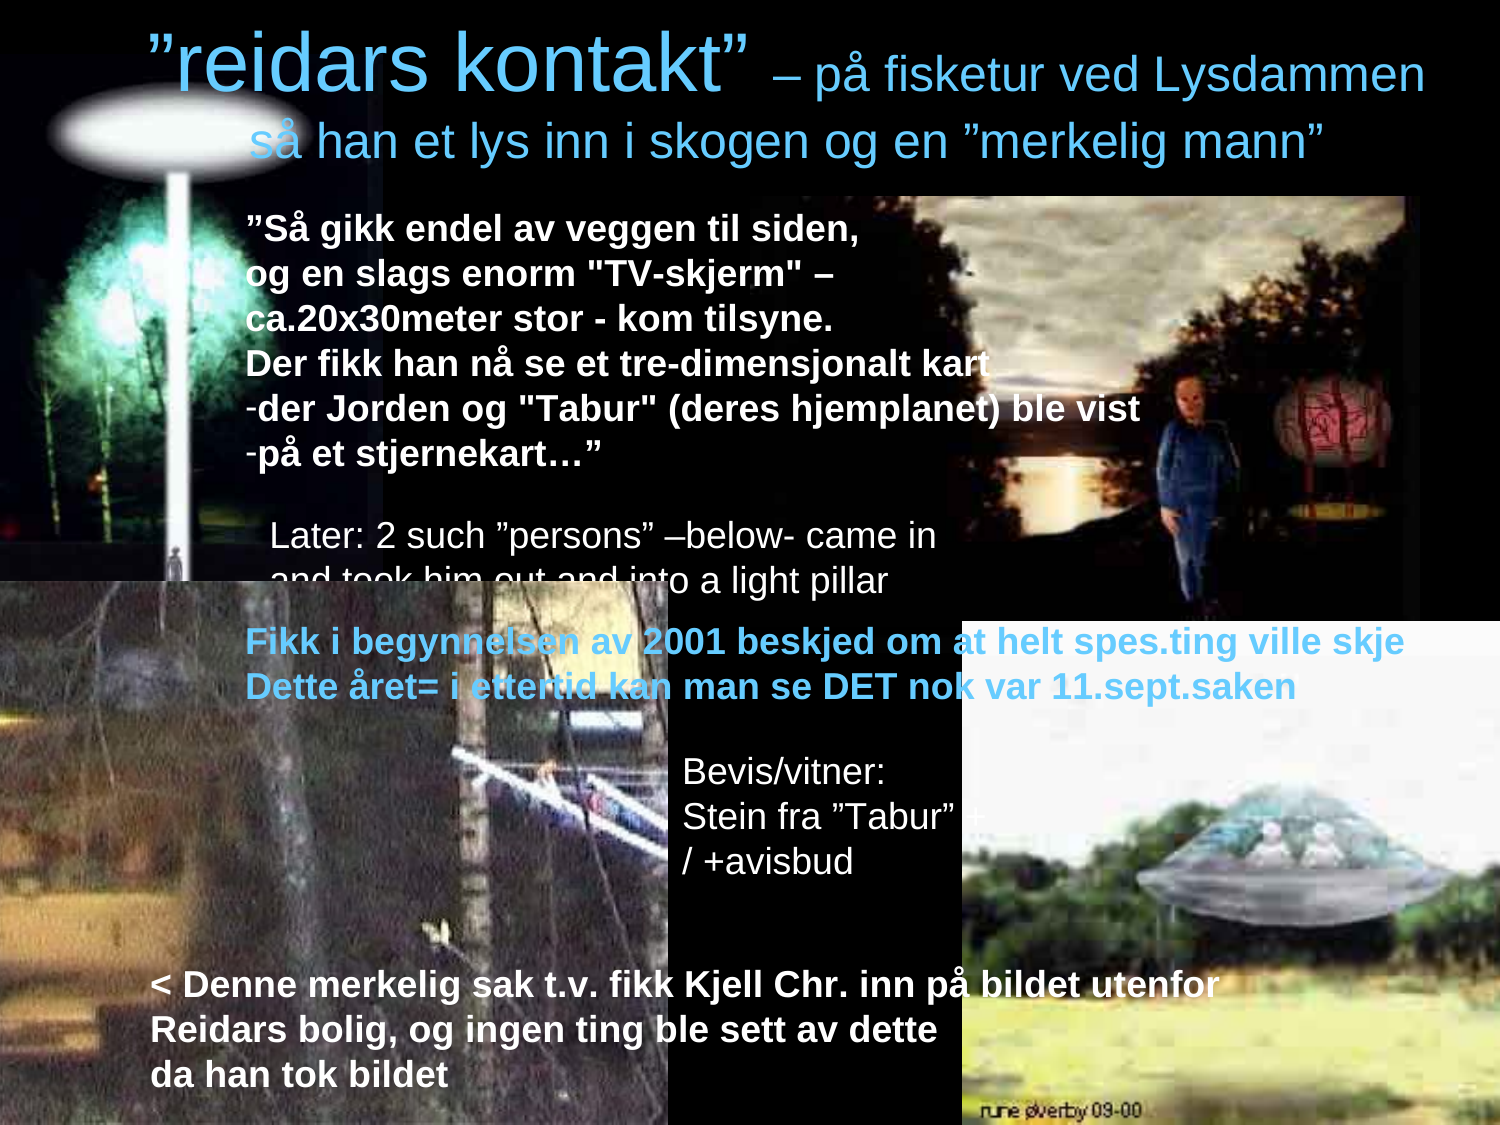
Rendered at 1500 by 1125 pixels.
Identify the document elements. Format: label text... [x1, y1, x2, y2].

title ”reidars kontakt” – på fisketur ved Lysdammen så han et lys inn i skogen og en ”merkelig mann” [112, 0, 1463, 205]
text_box Bevis/vitner: Stein fra ”Tabur” + / +avisbud [667, 739, 1013, 891]
text_box Fikk i begynnelsen av 2001 beskjed om at helt spes.ting ville skje Dette året= i ettertid kan man se DET nok var 11.sept.saken [230, 609, 1421, 716]
picture [750, 205, 1420, 609]
text_box Later: 2 such ”persons” –below- came in and took him out and into a light pillar [254, 503, 953, 609]
picture [0, 54, 668, 1125]
picture [962, 621, 1500, 1125]
text_box ”Så gikk endel av veggen til siden, og en slags enorm "TV-skjerm" – ca.20x30meter stor - kom tilsyne. Der fikk han nå se et tre-dimensjonalt kart der Jorden og "Tabur" (deres hjemplanet) ble vist på et stjernekart…” [230, 196, 1250, 482]
text_box < Denne merkelig sak t.v. fikk Kjell Chr. inn på bildet utenfor Reidars bolig, og ingen ting ble sett av dette da han tok bildet [135, 952, 1237, 1103]
